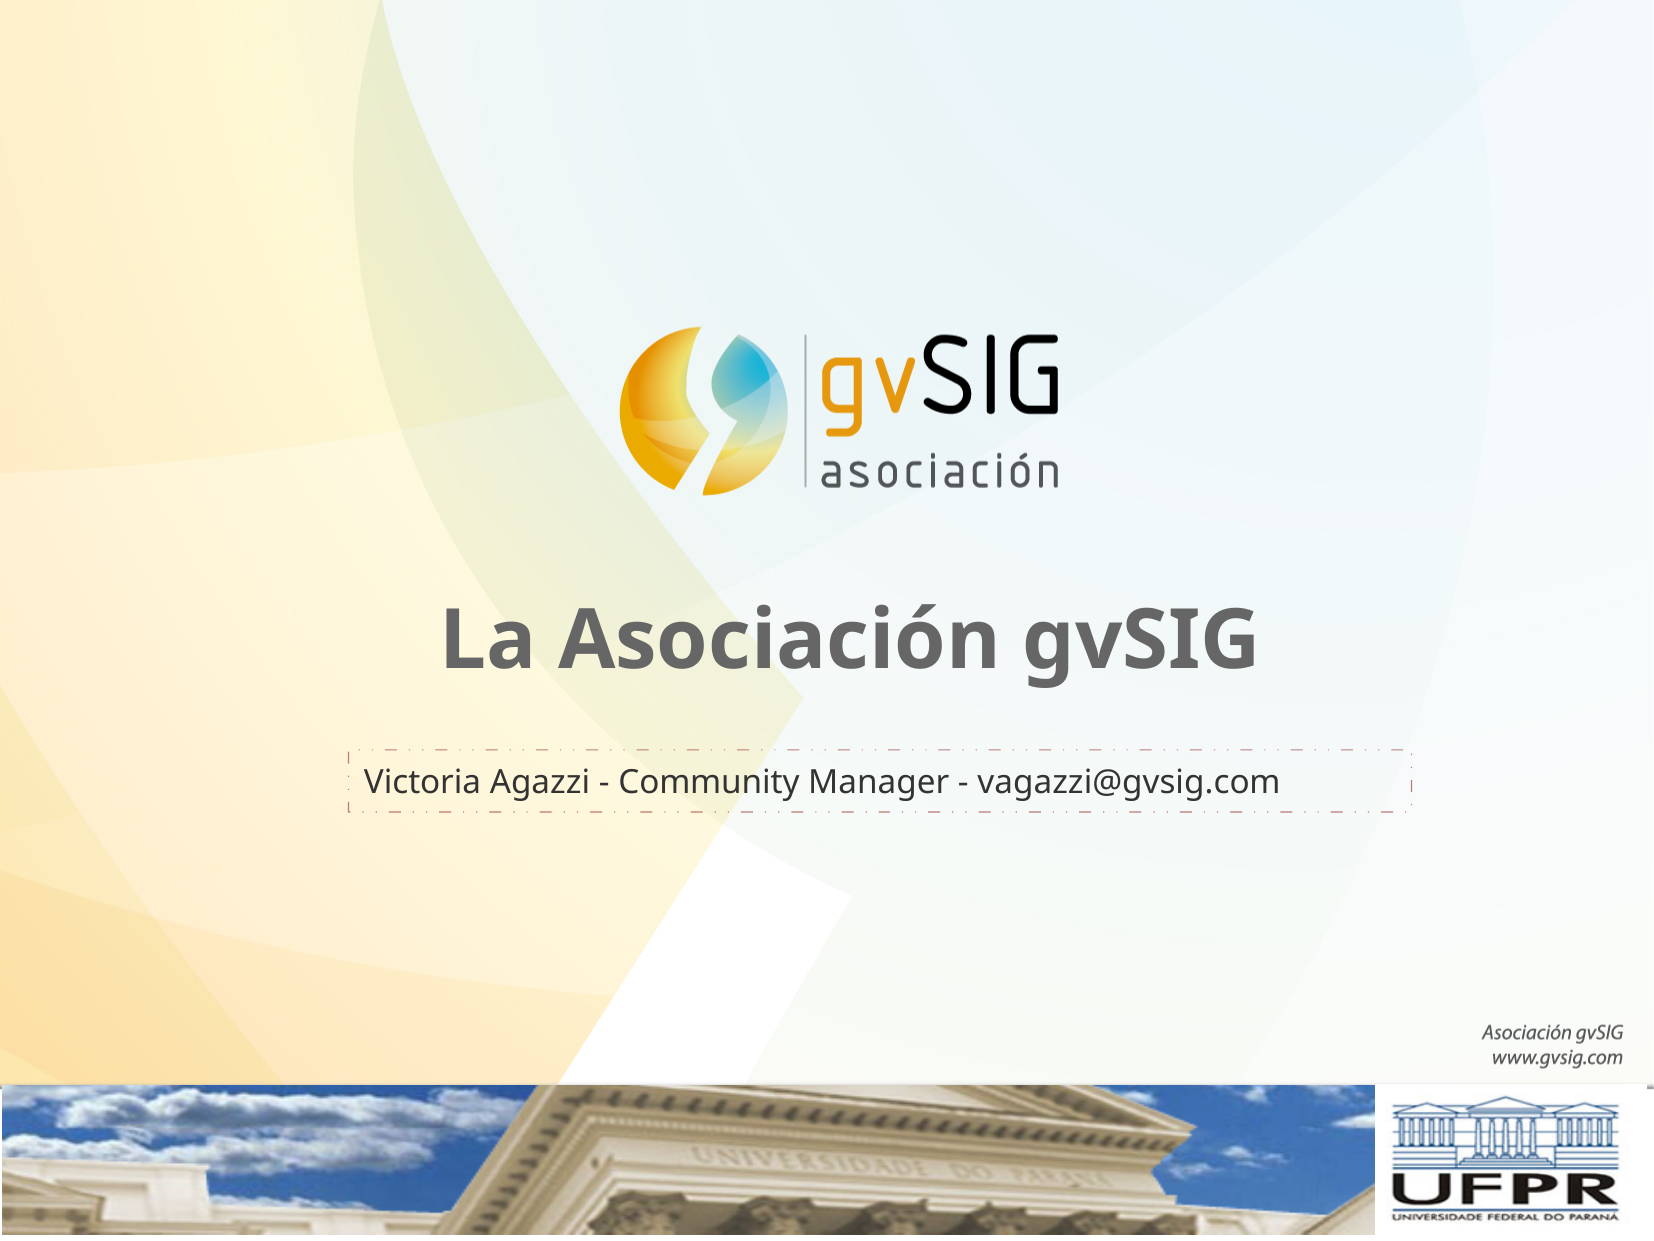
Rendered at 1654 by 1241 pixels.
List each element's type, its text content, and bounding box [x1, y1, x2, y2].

text_box Victoria Agazzi - Community Manager - vagazzi@gvsig.com [348, 749, 1412, 812]
picture [0, 0, 1654, 1241]
title La Asociación gvSIG [135, 586, 1565, 686]
